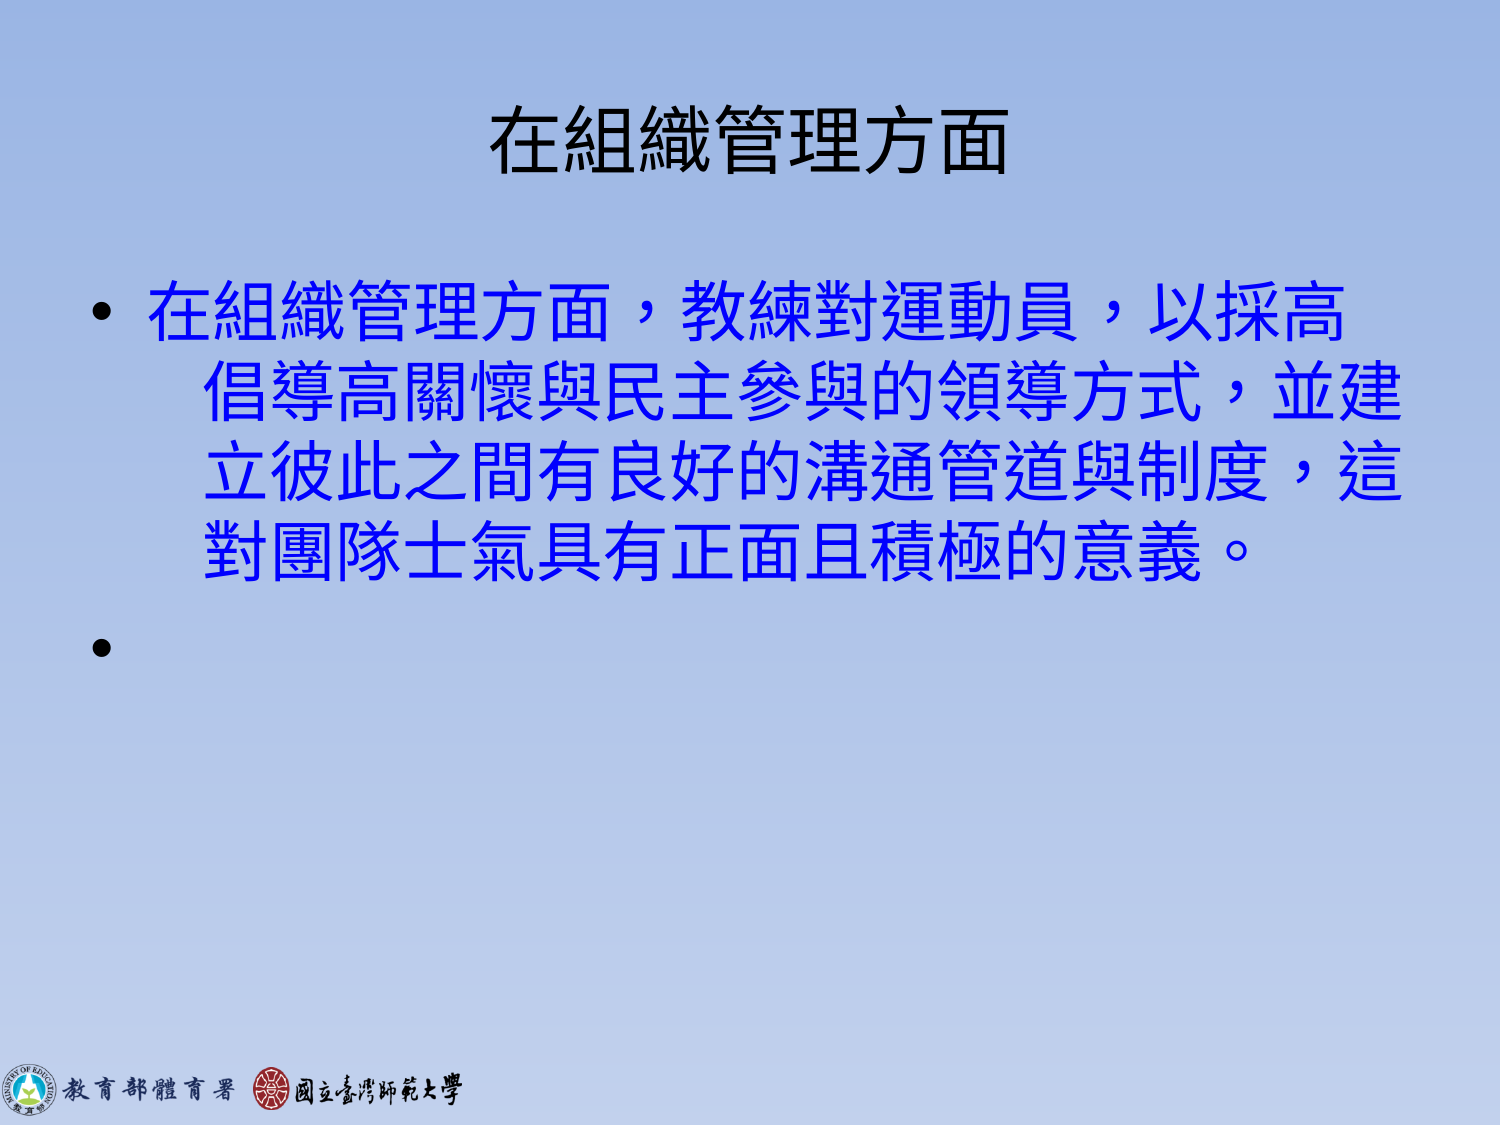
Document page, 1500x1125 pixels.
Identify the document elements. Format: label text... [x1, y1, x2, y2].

list 在組織管理方面，教練對運動員，以採高倡導高關懷與民主參與的領導方式，並建立彼此之間有良好的溝通管道與制度，這對團隊士氣具有正面且積極的意義。 [75, 262, 1426, 878]
title 在組織管理方面 [75, 45, 1426, 233]
